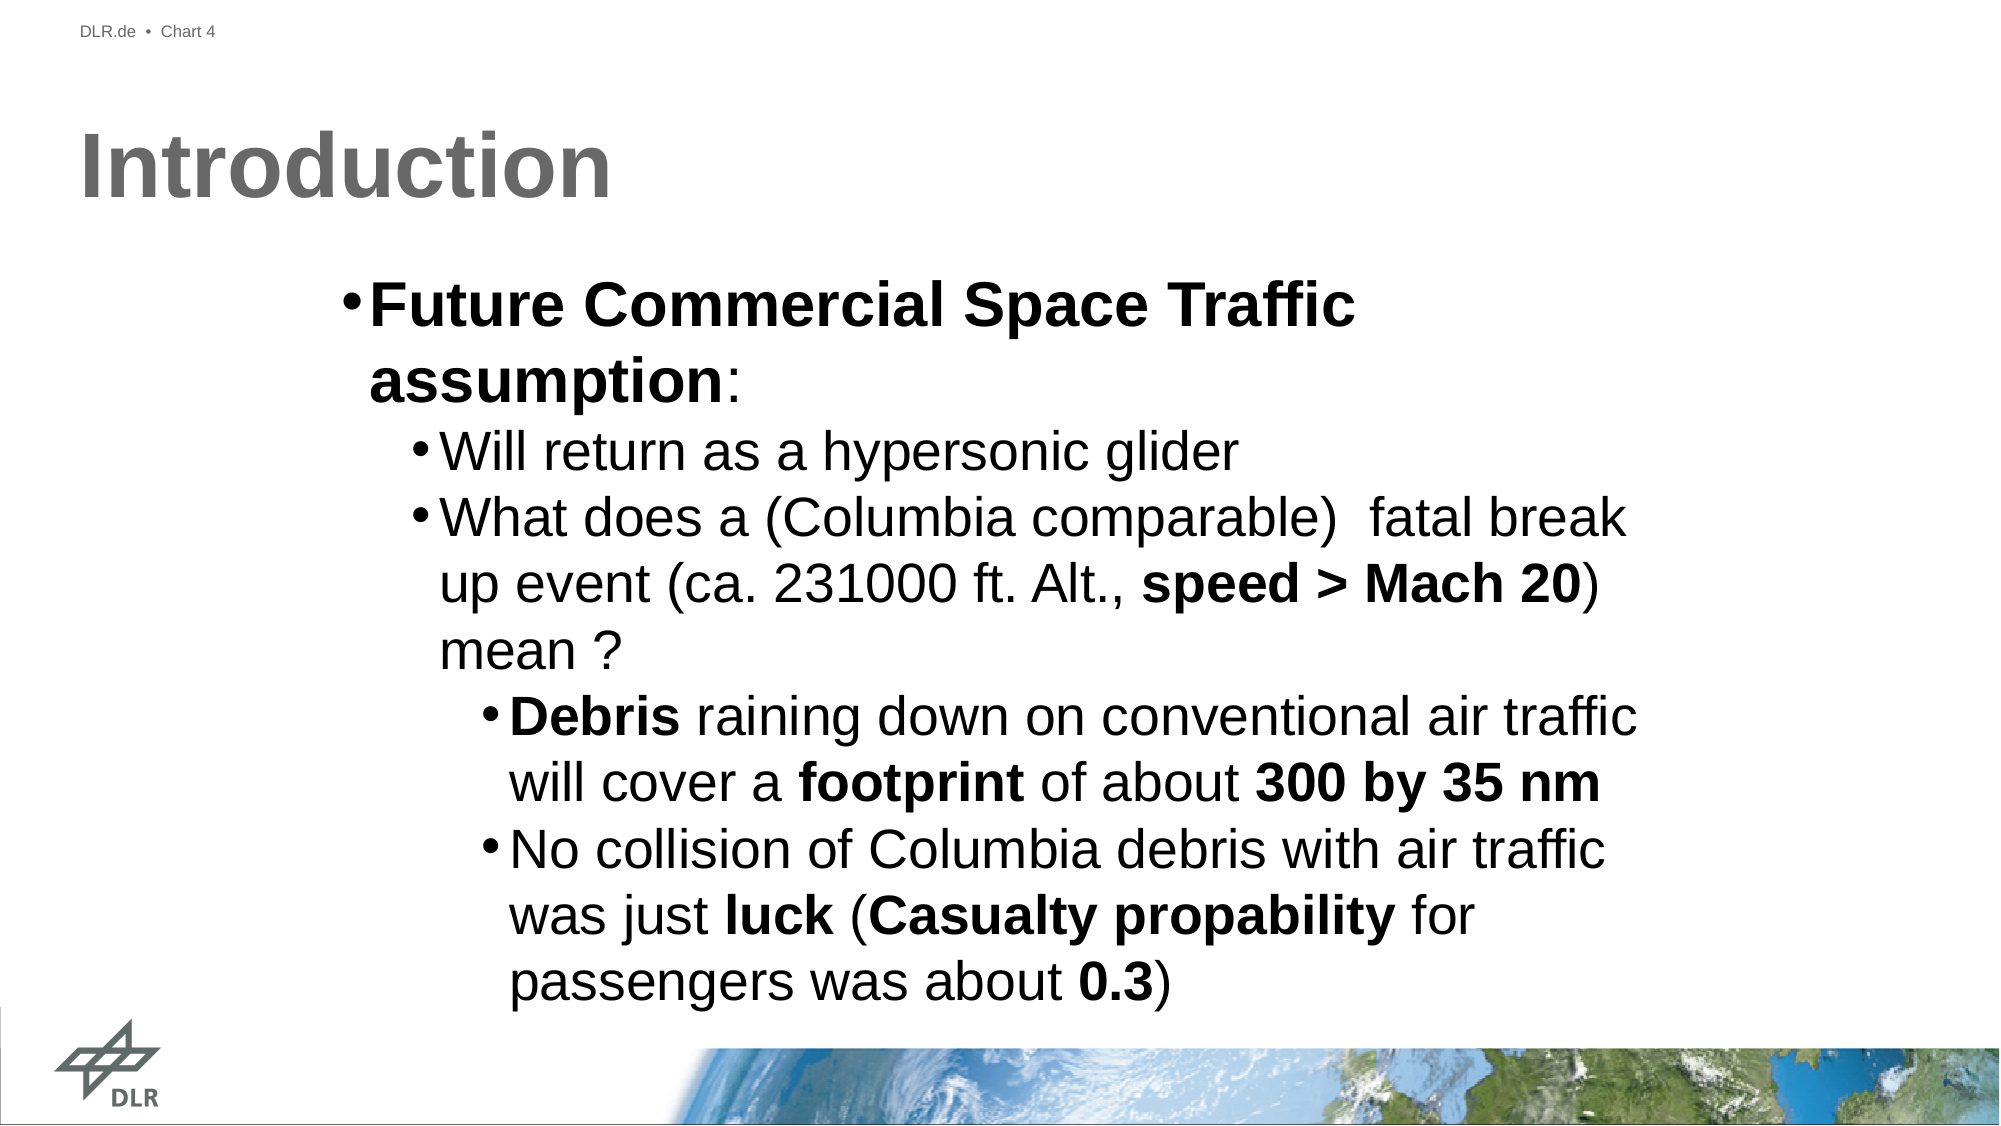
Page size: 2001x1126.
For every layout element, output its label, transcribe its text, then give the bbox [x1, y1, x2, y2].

text_box Future Commercial Space Traffic assumption: Will return as a hypersonic glider What does a (Columbia comparable) fatal break up event (ca. 231000 ft. Alt., speed > Mach 20) mean ? Debris raining down on conventional air traffic will cover a footprint of about 300 by 35 nm No collision of Columbia debris with air traffic was just luck (Casualty propability for passengers was about 0.3) [326, 255, 1677, 1035]
slide_number DLR.de • Chart <number> [79, 20, 251, 45]
title Introduction [79, 106, 1921, 228]
